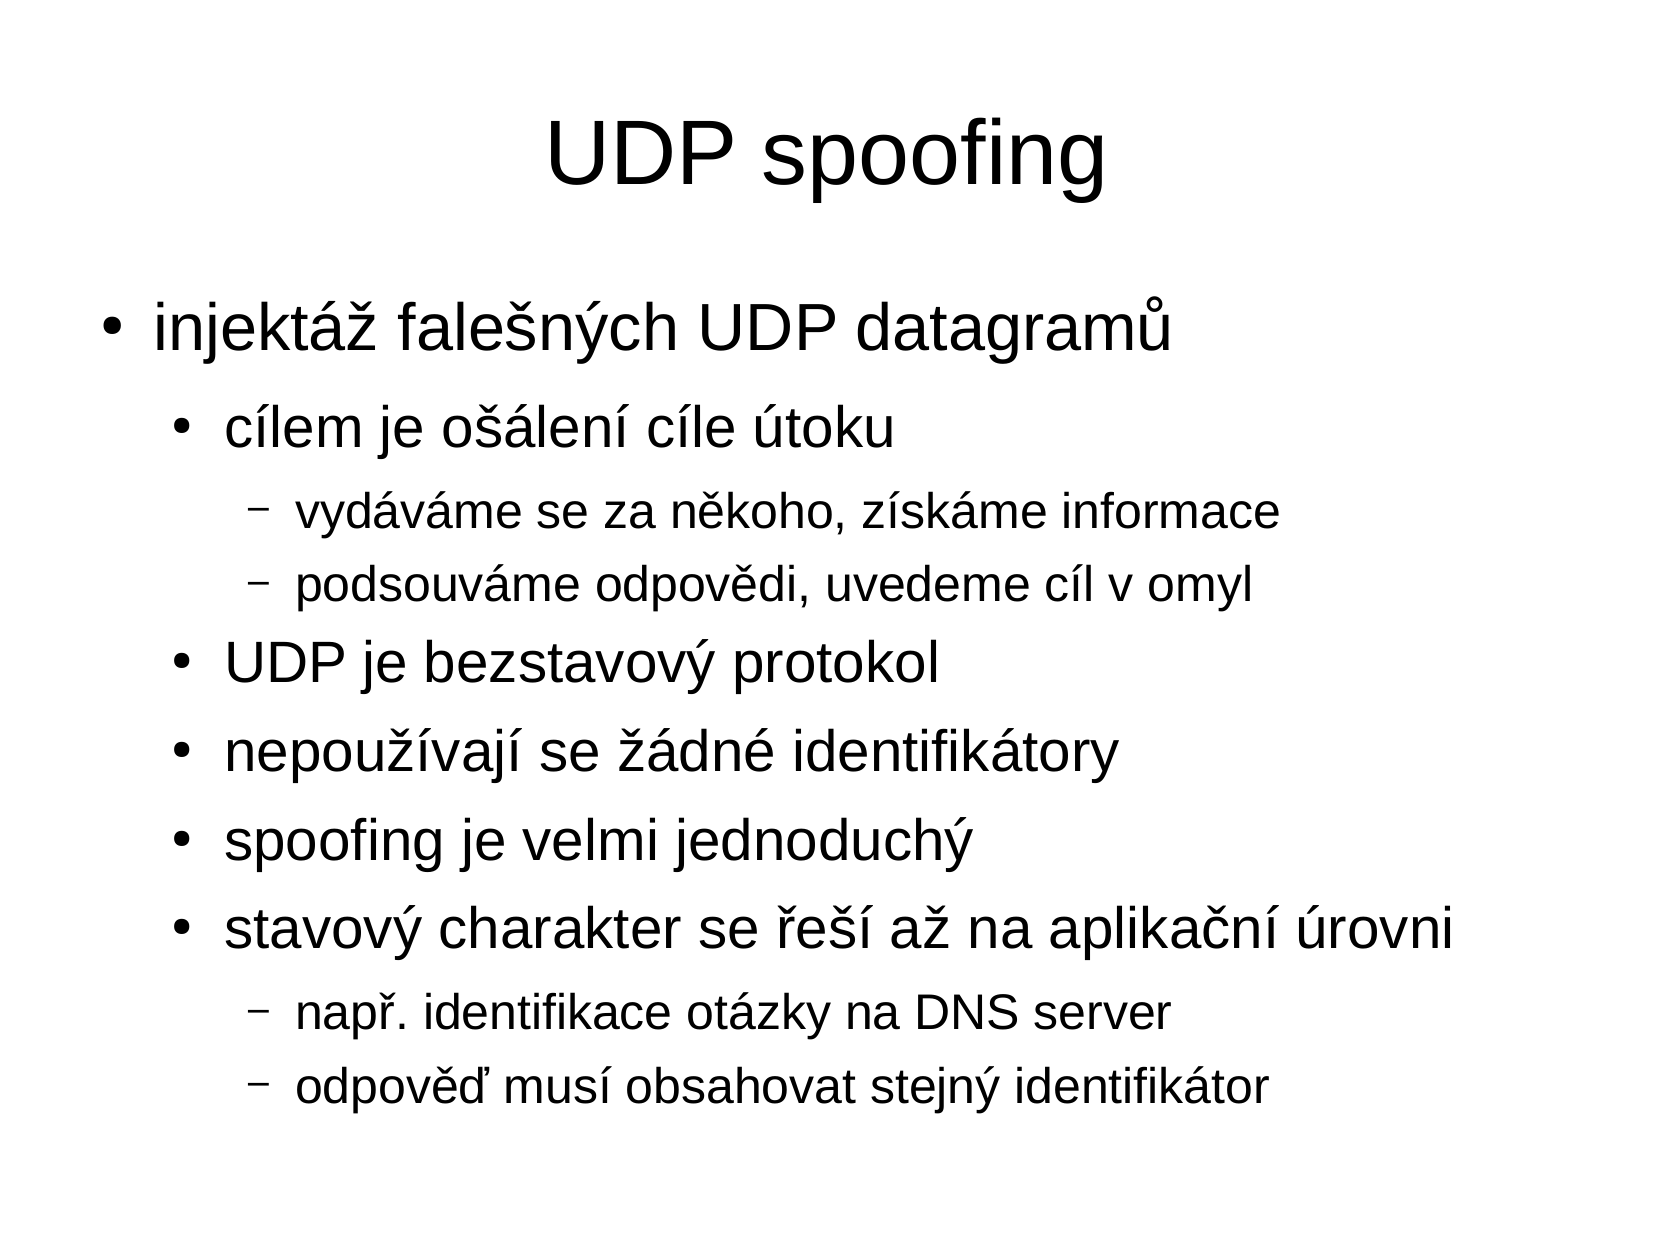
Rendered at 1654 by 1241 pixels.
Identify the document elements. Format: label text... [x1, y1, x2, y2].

list injektáž falešných UDP datagramů cílem je ošálení cíle útoku vydáváme se za někoho, získáme informace podsouváme odpovědi, uvedeme cíl v omyl UDP je bezstavový protokol nepoužívají se žádné identifikátory spoofing je velmi jednoduchý stavový charakter se řeší až na aplikační úrovni např. identifikace otázky na DNS server odpověď musí obsahovat stejný identifikátor [82, 290, 1571, 1114]
title UDP spoofing [82, 49, 1571, 257]
